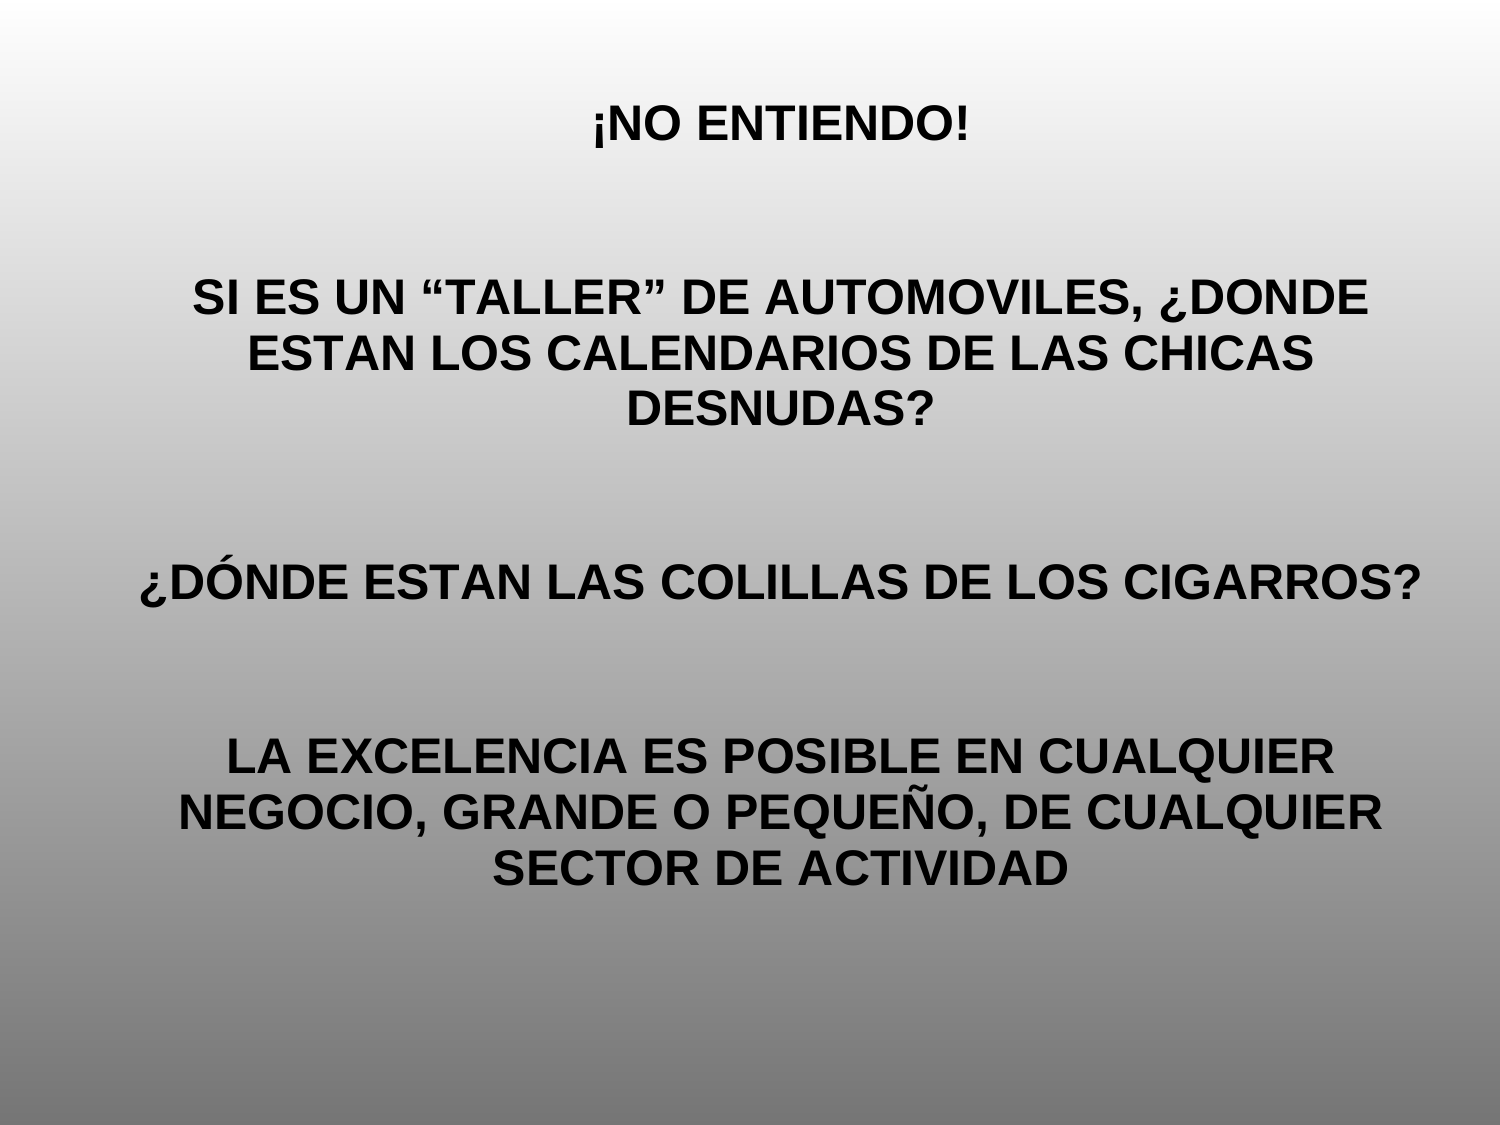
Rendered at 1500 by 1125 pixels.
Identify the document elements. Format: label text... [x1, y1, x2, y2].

text_box ¡NO ENTIENDO! SI ES UN “TALLER” DE AUTOMOVILES, ¿DONDE ESTAN LOS CALENDARIOS DE LAS CHICAS DESNUDAS? ¿DÓNDE ESTAN LAS COLILLAS DE LOS CIGARROS? LA EXCELENCIA ES POSIBLE EN CUALQUIER NEGOCIO, GRANDE O PEQUEÑO, DE CUALQUIER SECTOR DE ACTIVIDAD [112, 87, 1451, 991]
